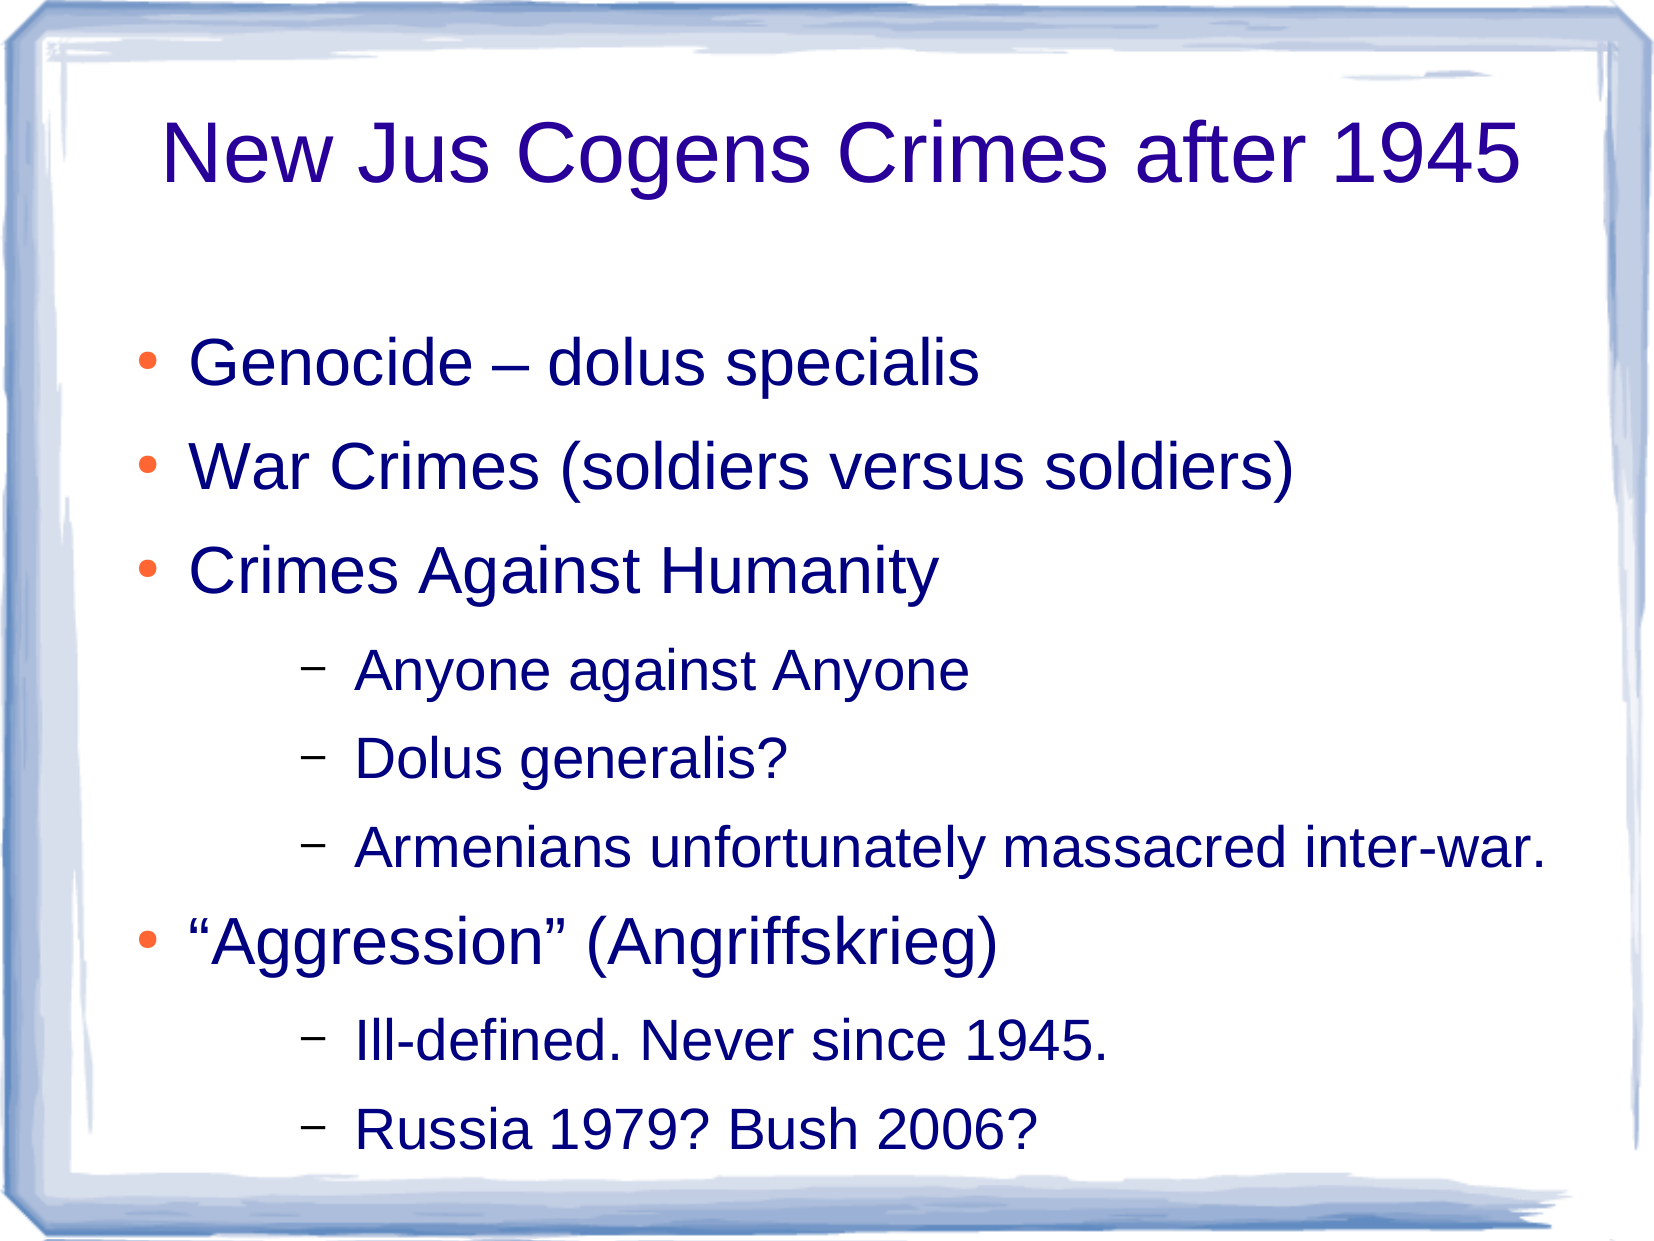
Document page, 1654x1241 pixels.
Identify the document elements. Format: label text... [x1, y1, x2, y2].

title New Jus Cogens Crimes after 1945 [82, 49, 1571, 257]
picture [0, 0, 1654, 1241]
list Genocide – dolus specialis War Crimes (soldiers versus soldiers) Crimes Against Humanity Anyone against Anyone Dolus generalis? Armenians unfortunately massacred inter-war. “Aggression” (Angriffskrieg) Ill-defined. Never since 1945. Russia 1979? Bush 2006? [118, 324, 1571, 1161]
